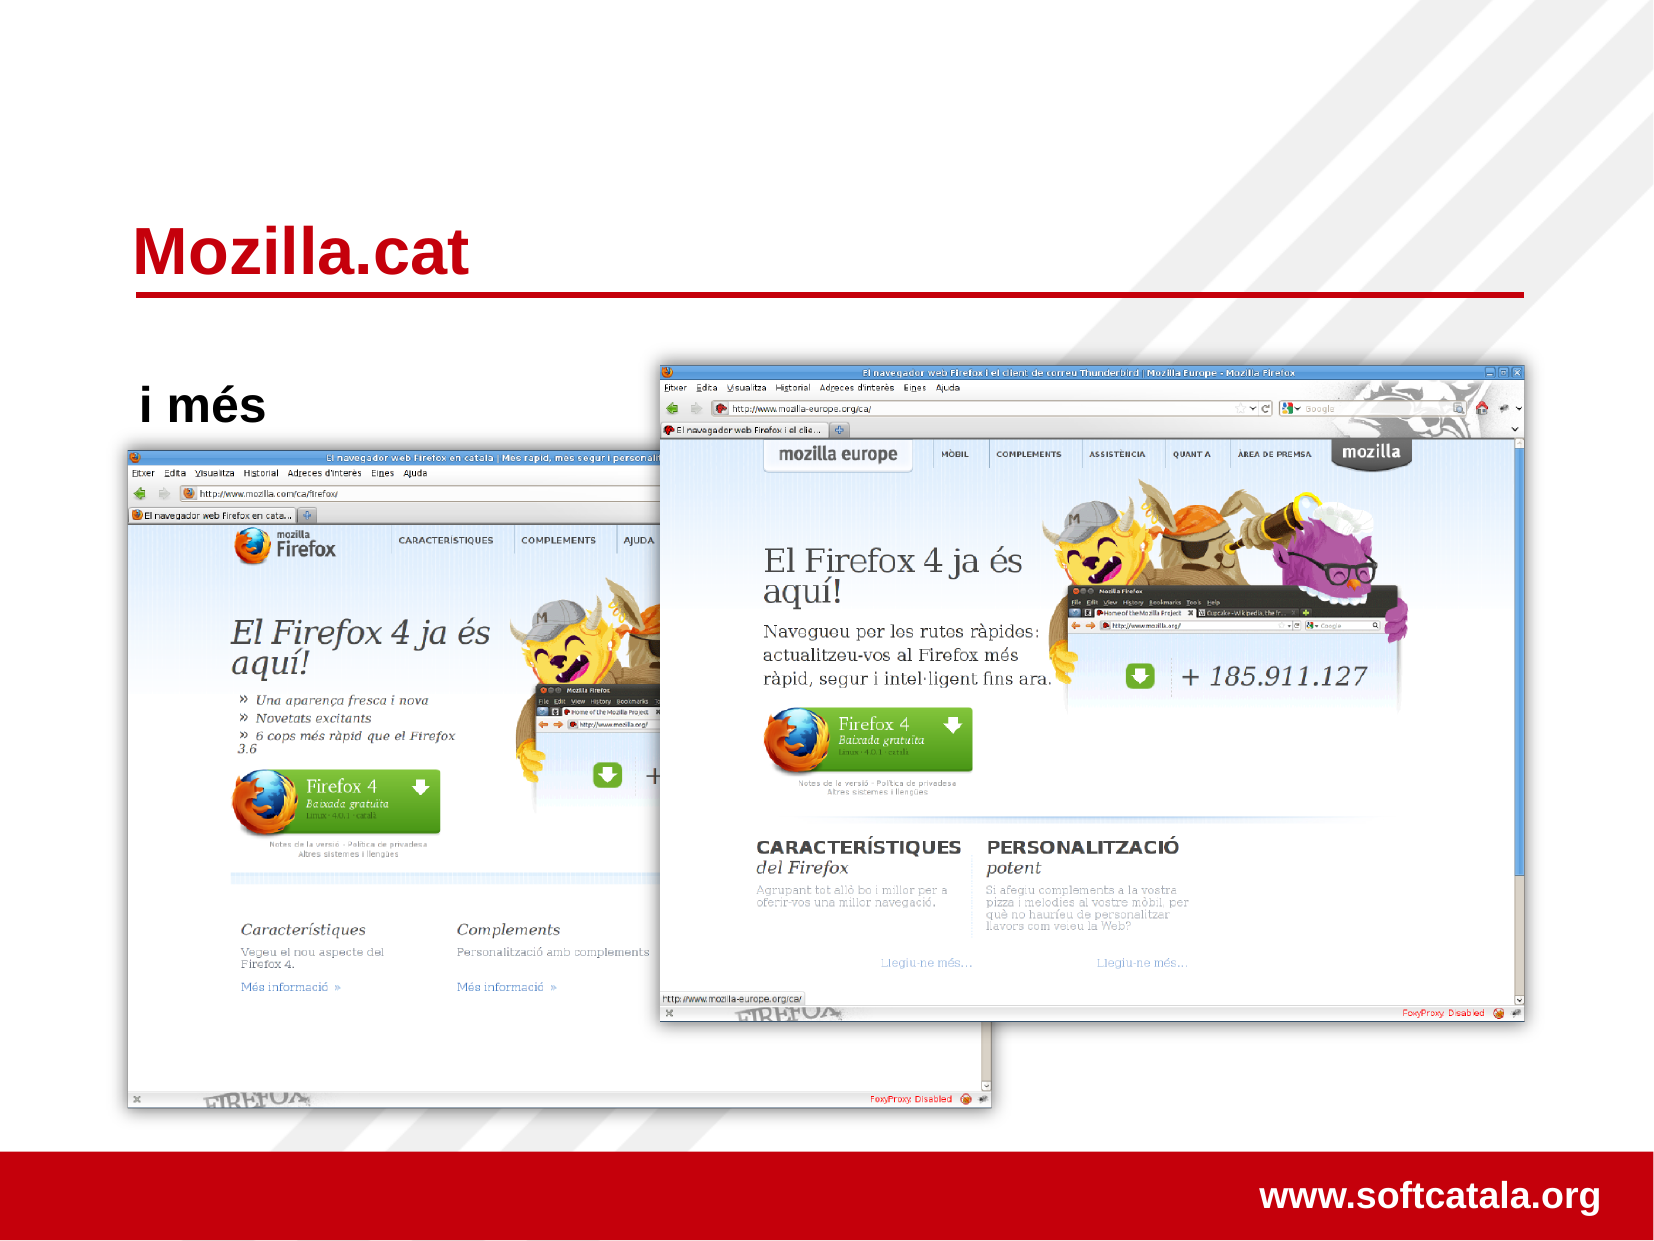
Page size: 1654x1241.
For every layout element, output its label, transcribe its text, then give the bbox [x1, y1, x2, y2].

picture [0, 0, 1654, 1151]
text_box www.softcatala.org [0, 1151, 1654, 1241]
text_box Mozilla.cat [118, 206, 1501, 297]
text_box i més [124, 342, 638, 427]
